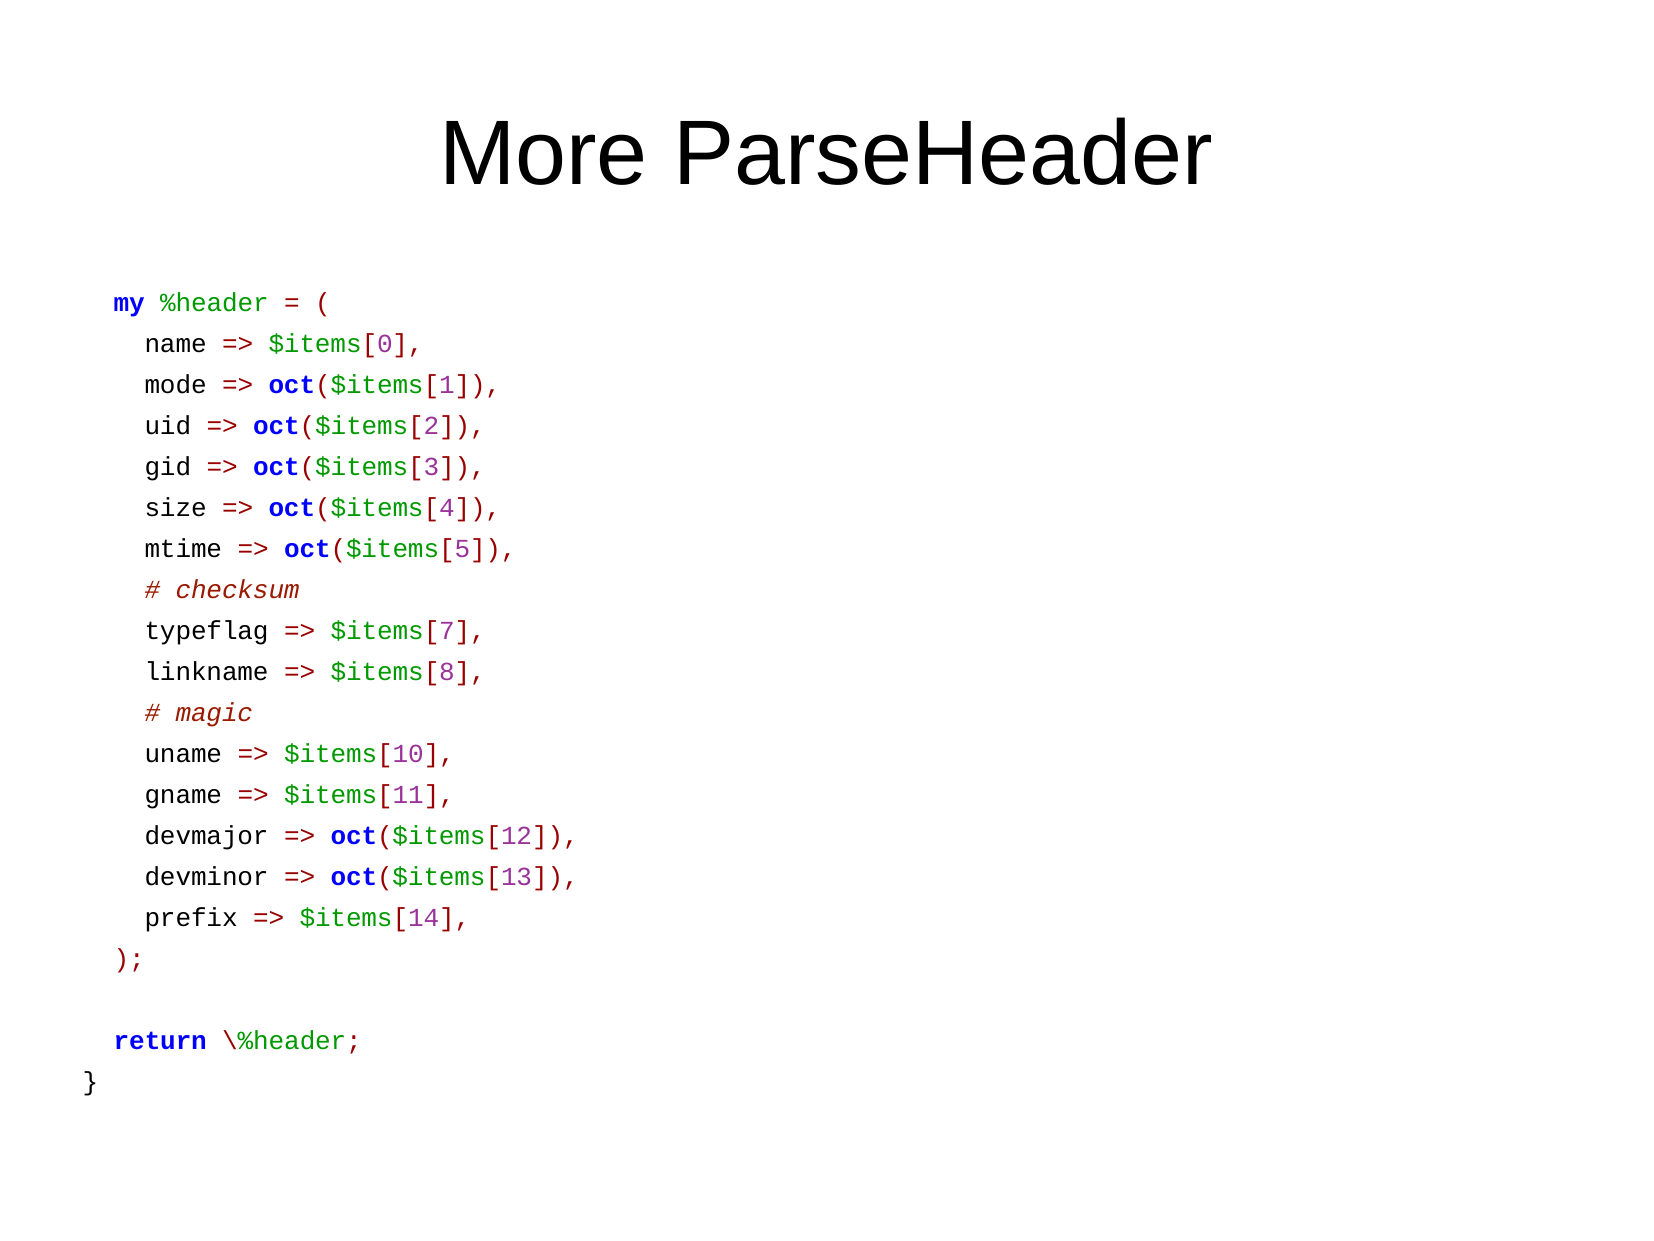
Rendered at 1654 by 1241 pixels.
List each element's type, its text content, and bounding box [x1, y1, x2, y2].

title More ParseHeader [82, 49, 1571, 257]
list my %header = ( name => $items[0], mode => oct($items[1]), uid => oct($items[2]), gid => oct($items[3]), size => oct($items[4]), mtime => oct($items[5]), # checksum typeflag => $items[7], linkname => $items[8], # magic uname => $items[10], gname => $items[11], devmajor => oct($items[12]), devminor => oct($items[13]), prefix => $items[14], ); return \%header; } [82, 290, 1571, 1109]
